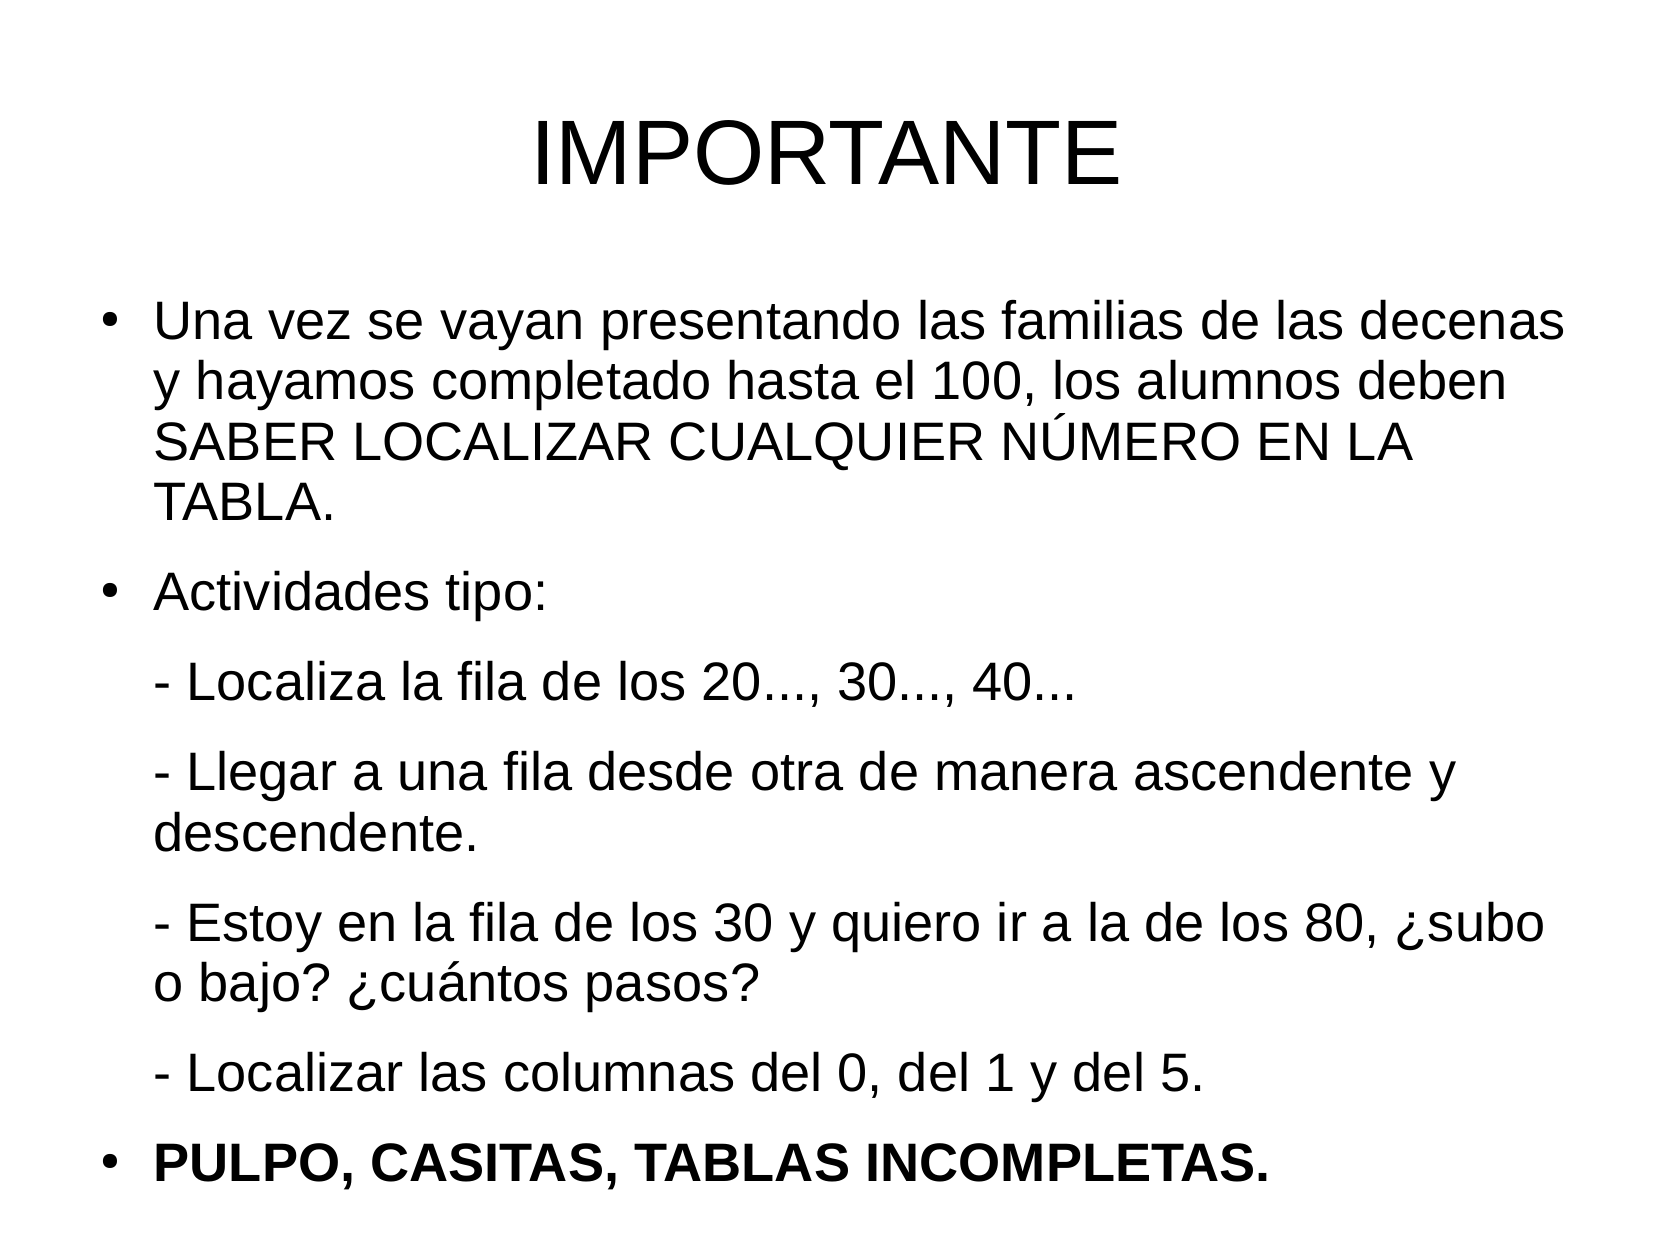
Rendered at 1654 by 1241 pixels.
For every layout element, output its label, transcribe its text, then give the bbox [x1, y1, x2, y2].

title IMPORTANTE [82, 49, 1571, 257]
list Una vez se vayan presentando las familias de las decenas y hayamos completado hasta el 100, los alumnos deben SABER LOCALIZAR CUALQUIER NÚMERO EN LA TABLA. Actividades tipo: - Localiza la fila de los 20..., 30..., 40... - Llegar a una fila desde otra de manera ascendente y descendente. - Estoy en la fila de los 30 y quiero ir a la de los 80, ¿subo o bajo? ¿cuántos pasos? - Localizar las columnas del 0, del 1 y del 5. PULPO, CASITAS, TABLAS INCOMPLETAS. [82, 290, 1571, 1195]
